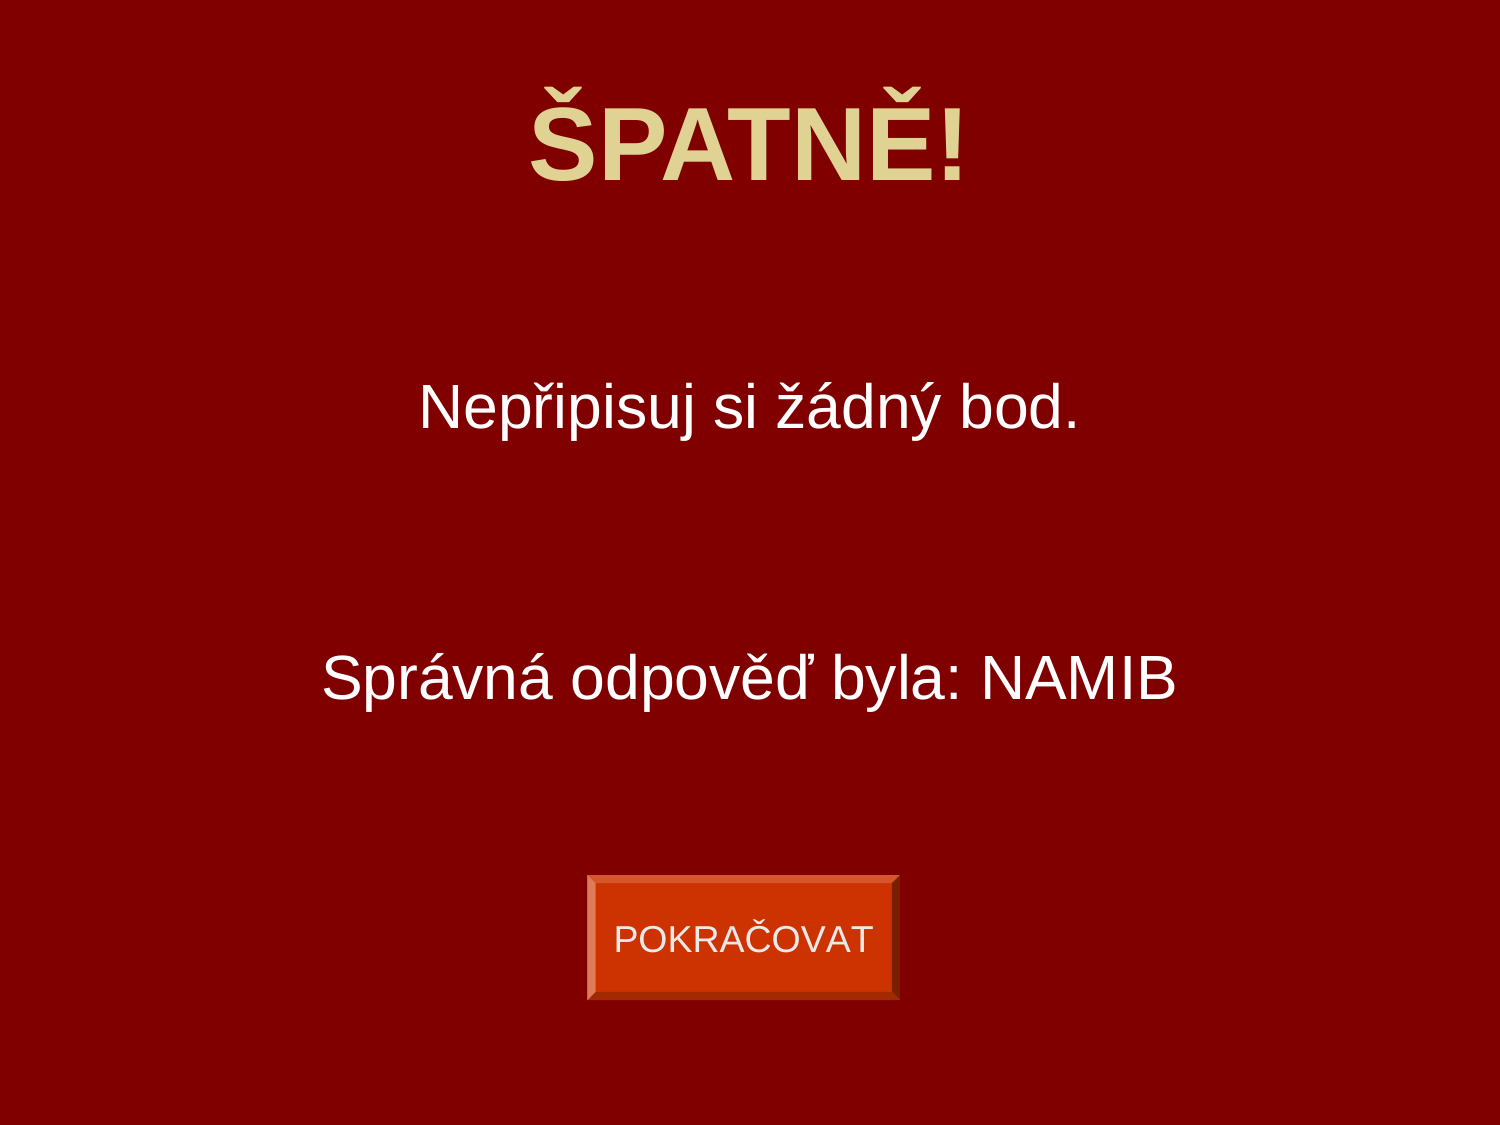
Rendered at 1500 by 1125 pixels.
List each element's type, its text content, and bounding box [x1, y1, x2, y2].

title ŠPATNĚ! [75, 45, 1426, 233]
text_box POKRAČOVAT [596, 884, 891, 991]
list Nepřipisuj si žádný bod. Správná odpověď byla: NAMIB [24, 262, 1476, 1006]
